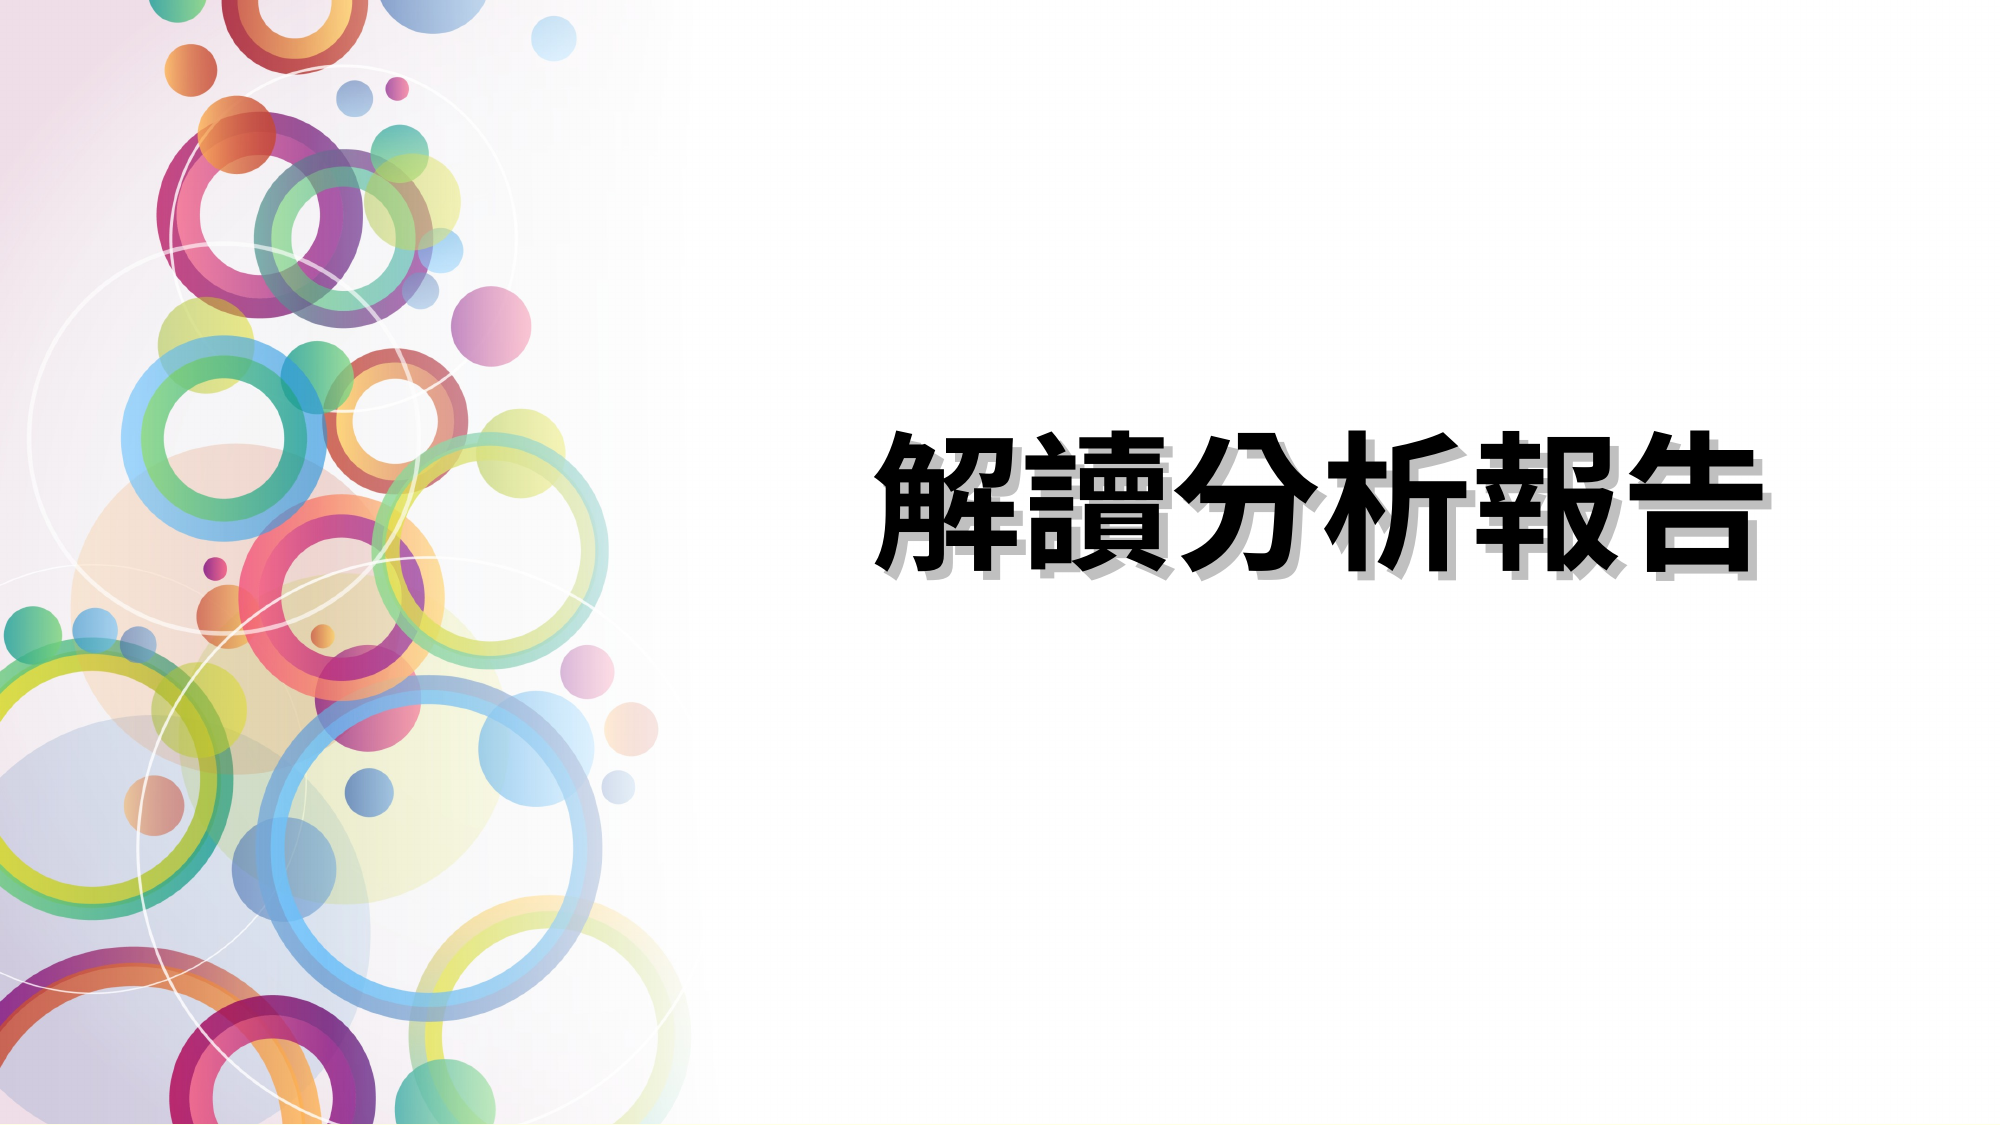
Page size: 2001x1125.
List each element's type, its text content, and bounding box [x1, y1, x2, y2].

title 解讀分析報告 [816, 377, 1827, 619]
